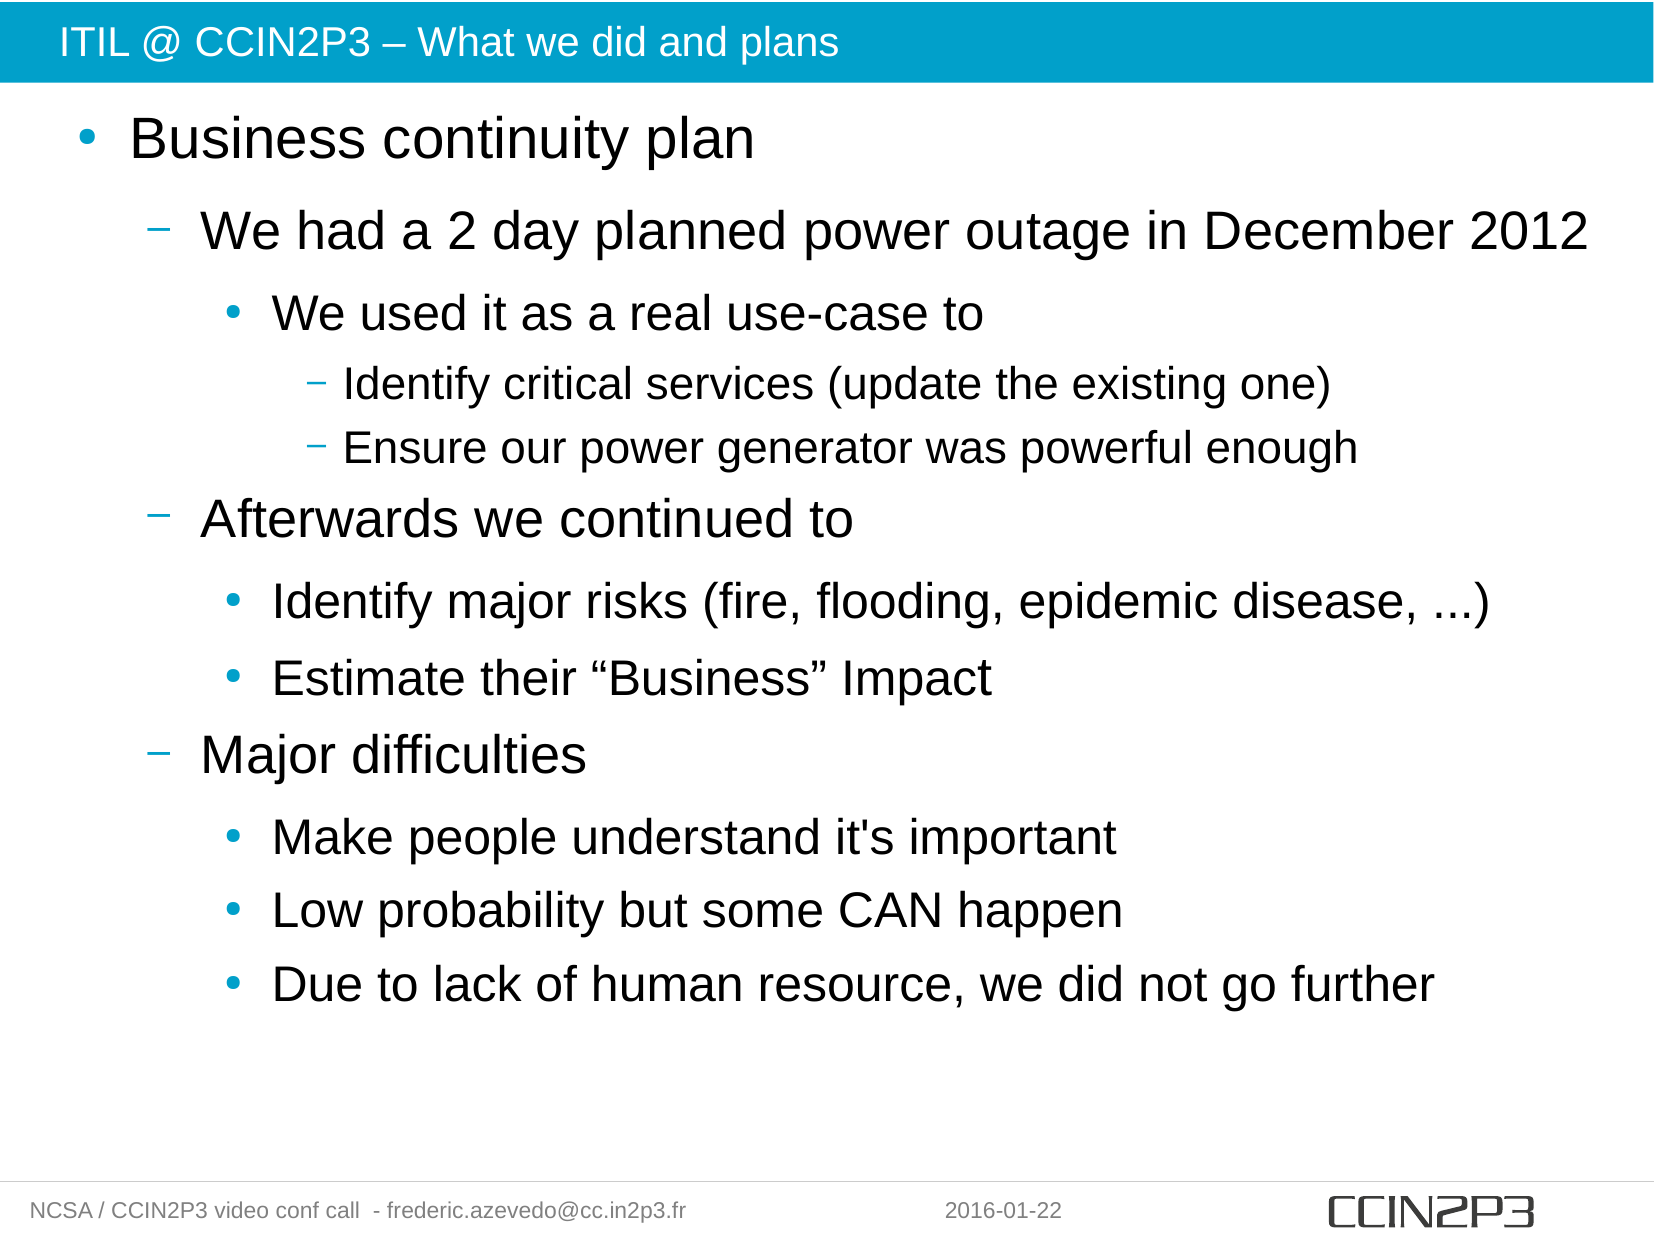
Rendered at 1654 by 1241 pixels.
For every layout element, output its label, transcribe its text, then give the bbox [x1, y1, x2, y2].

list Business continuity plan We had a 2 day planned power outage in December 2012 We used it as a real use-case to Identify critical services (update the existing one) Ensure our power generator was powerful enough Afterwards we continued to Identify major risks (fire, flooding, epidemic disease, ...) Estimate their “Business” Impact Major difficulties Make people understand it's important Low probability but some CAN happen Due to lack of human resource, we did not go further [59, 106, 1607, 1134]
title ITIL @ CCIN2P3 – What we did and plans [0, 2, 1654, 83]
